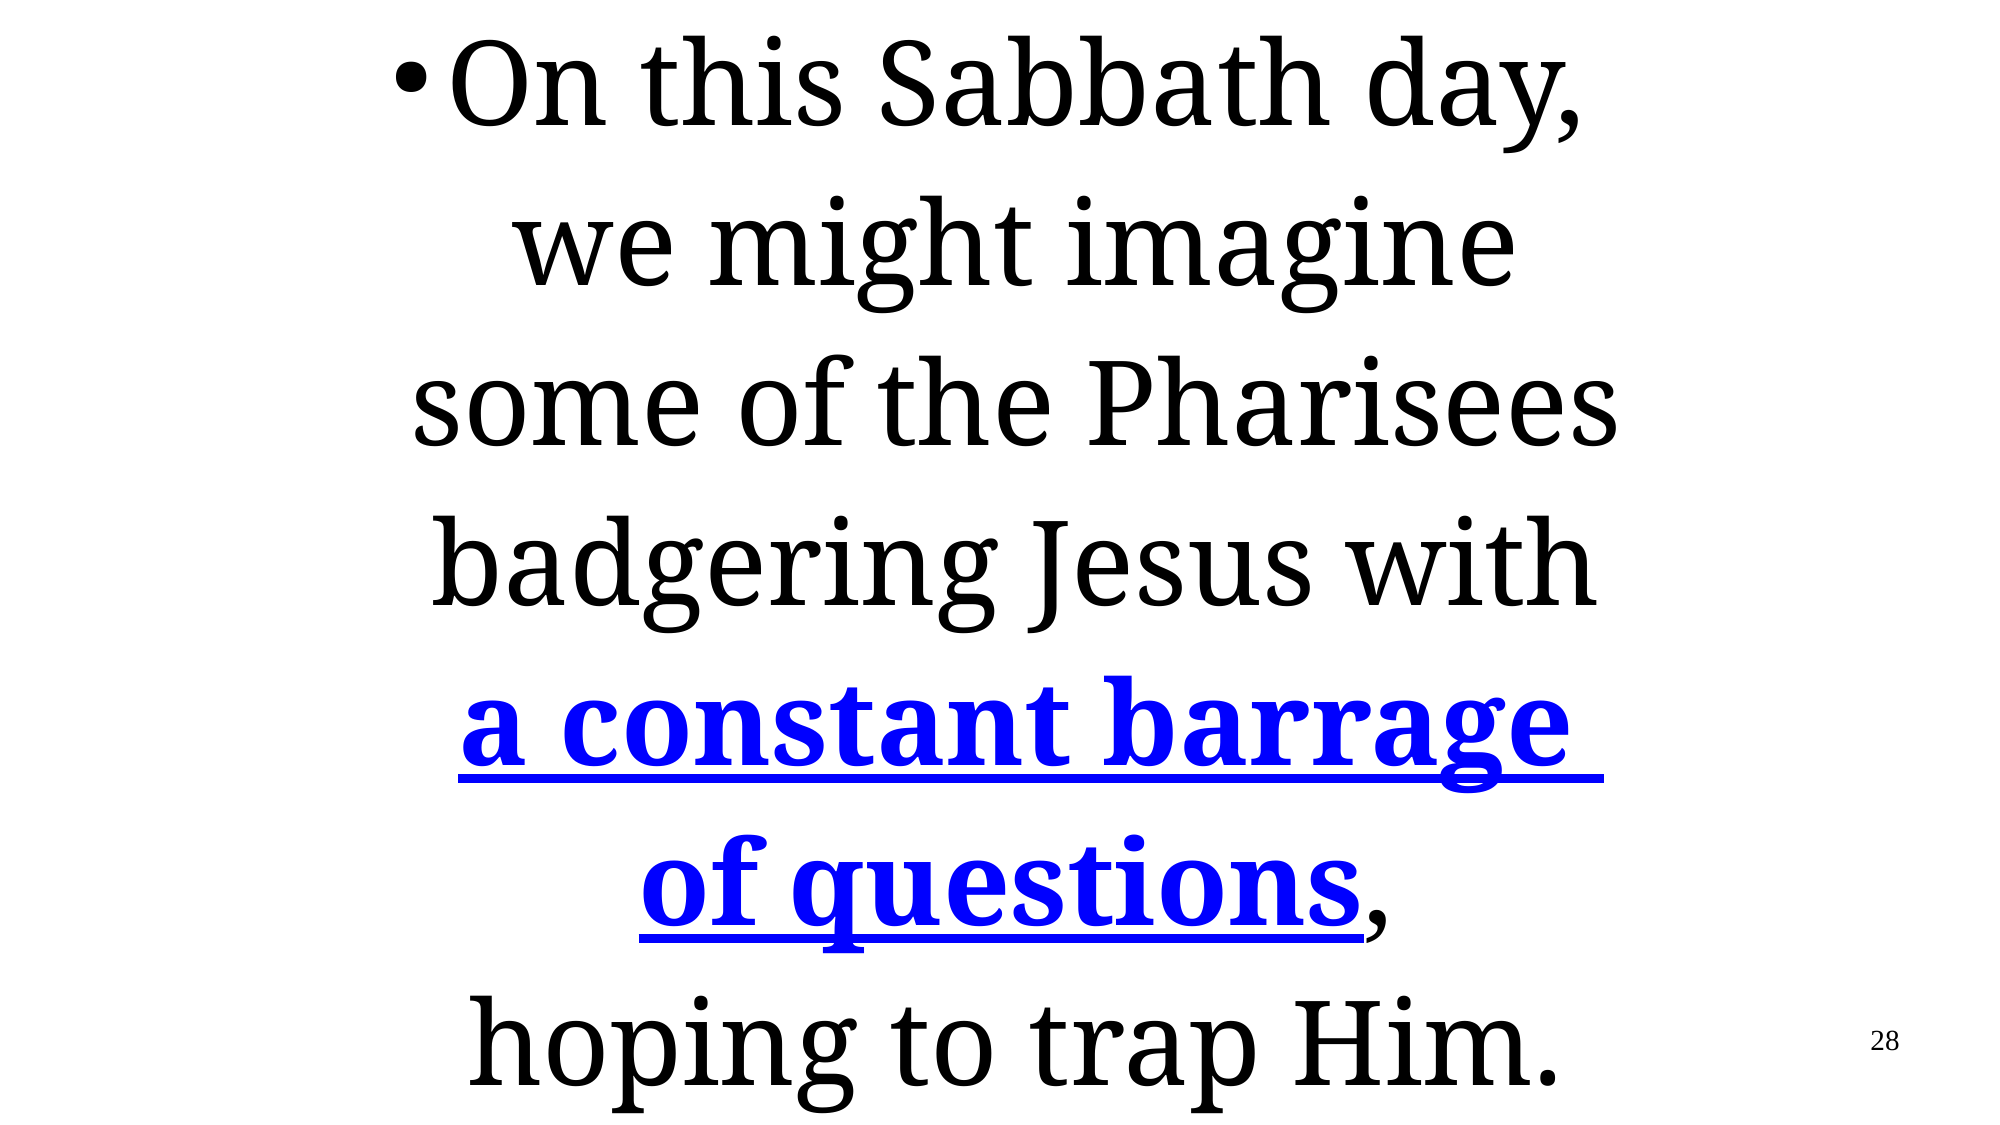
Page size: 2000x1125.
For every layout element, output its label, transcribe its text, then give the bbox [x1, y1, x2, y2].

list On this Sabbath day, we might imagine some of the Pharisees badgering Jesus with a constant barrage of questions, hoping to trap Him. [0, 0, 1996, 1123]
